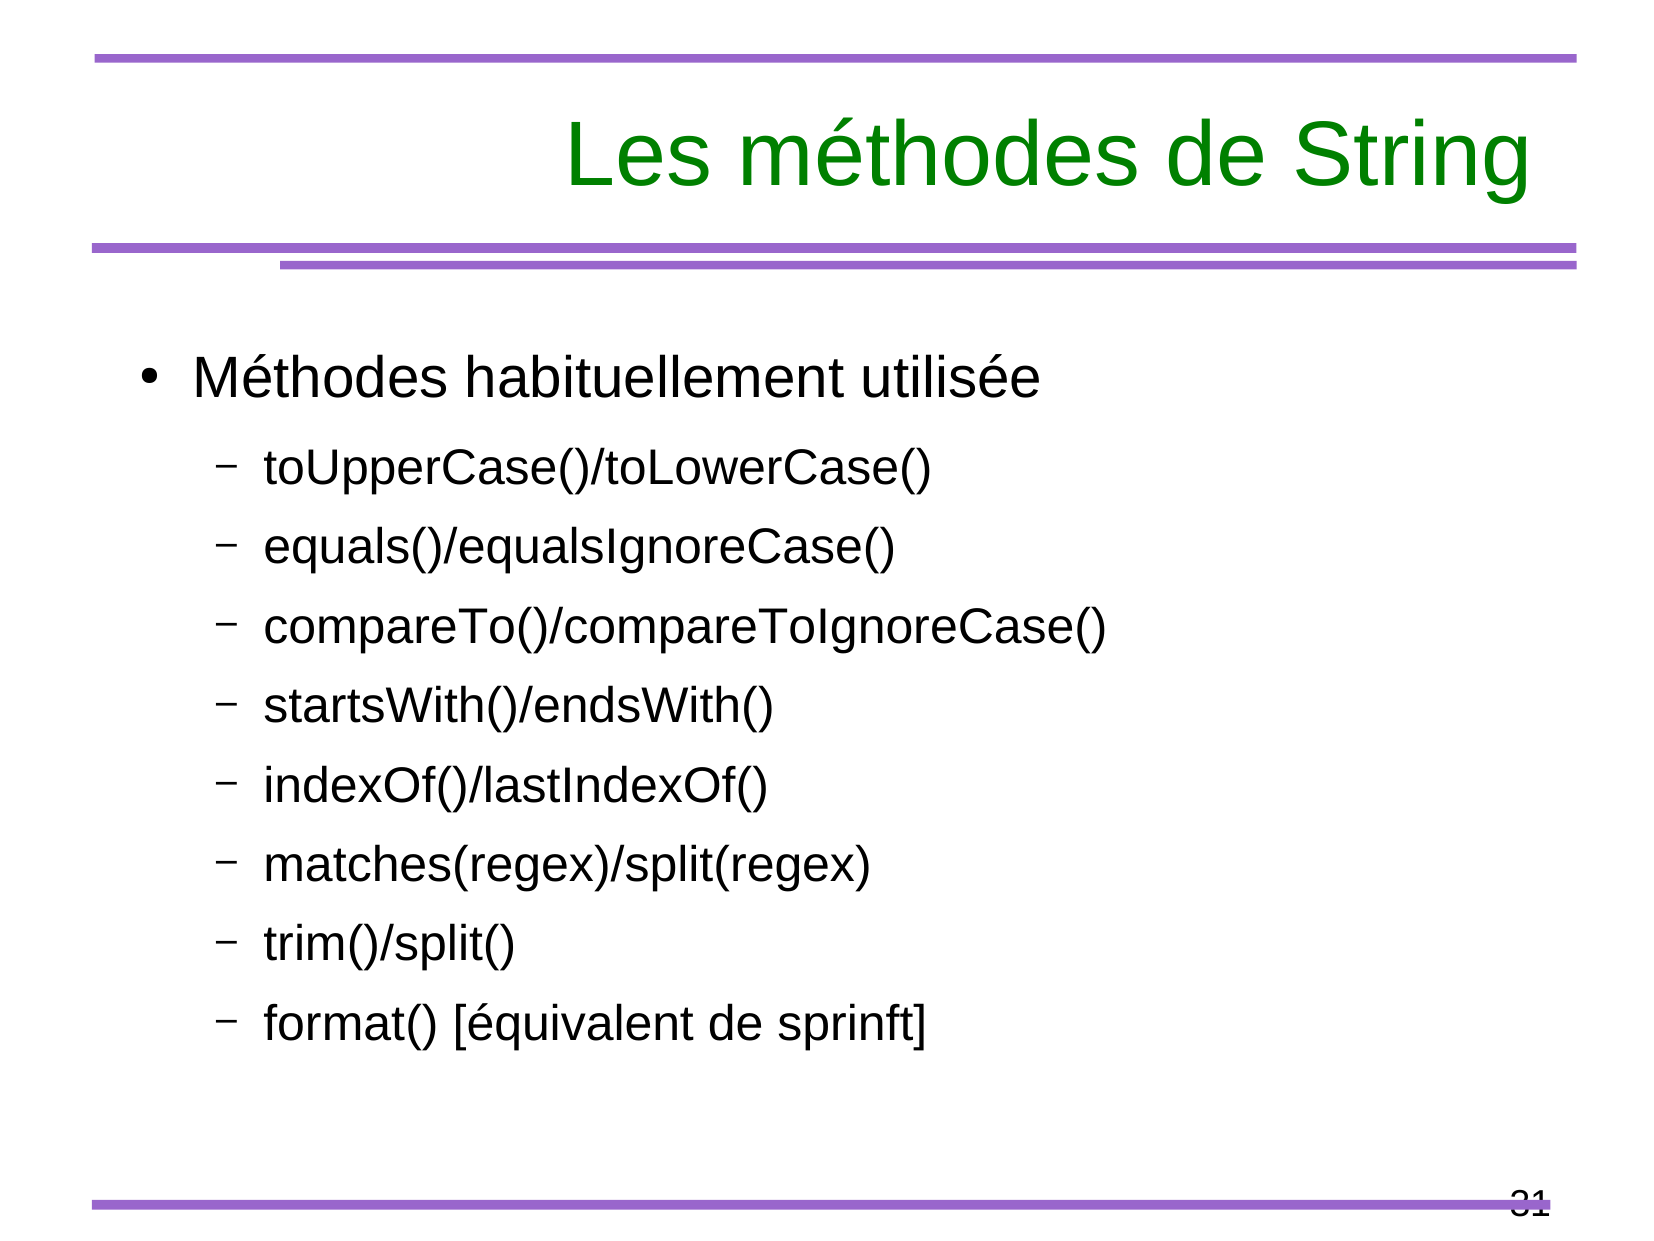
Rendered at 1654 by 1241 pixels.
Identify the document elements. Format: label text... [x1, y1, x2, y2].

list Méthodes habituellement utilisée toUpperCase()/toLowerCase() equals()/equalsIgnoreCase() compareTo()/compareToIgnoreCase() startsWith()/endsWith() indexOf()/lastIndexOf() matches(regex)/split(regex) trim()/split() format() [équivalent de sprinft] [121, 344, 1534, 1127]
title Les méthodes de String [121, 49, 1534, 257]
